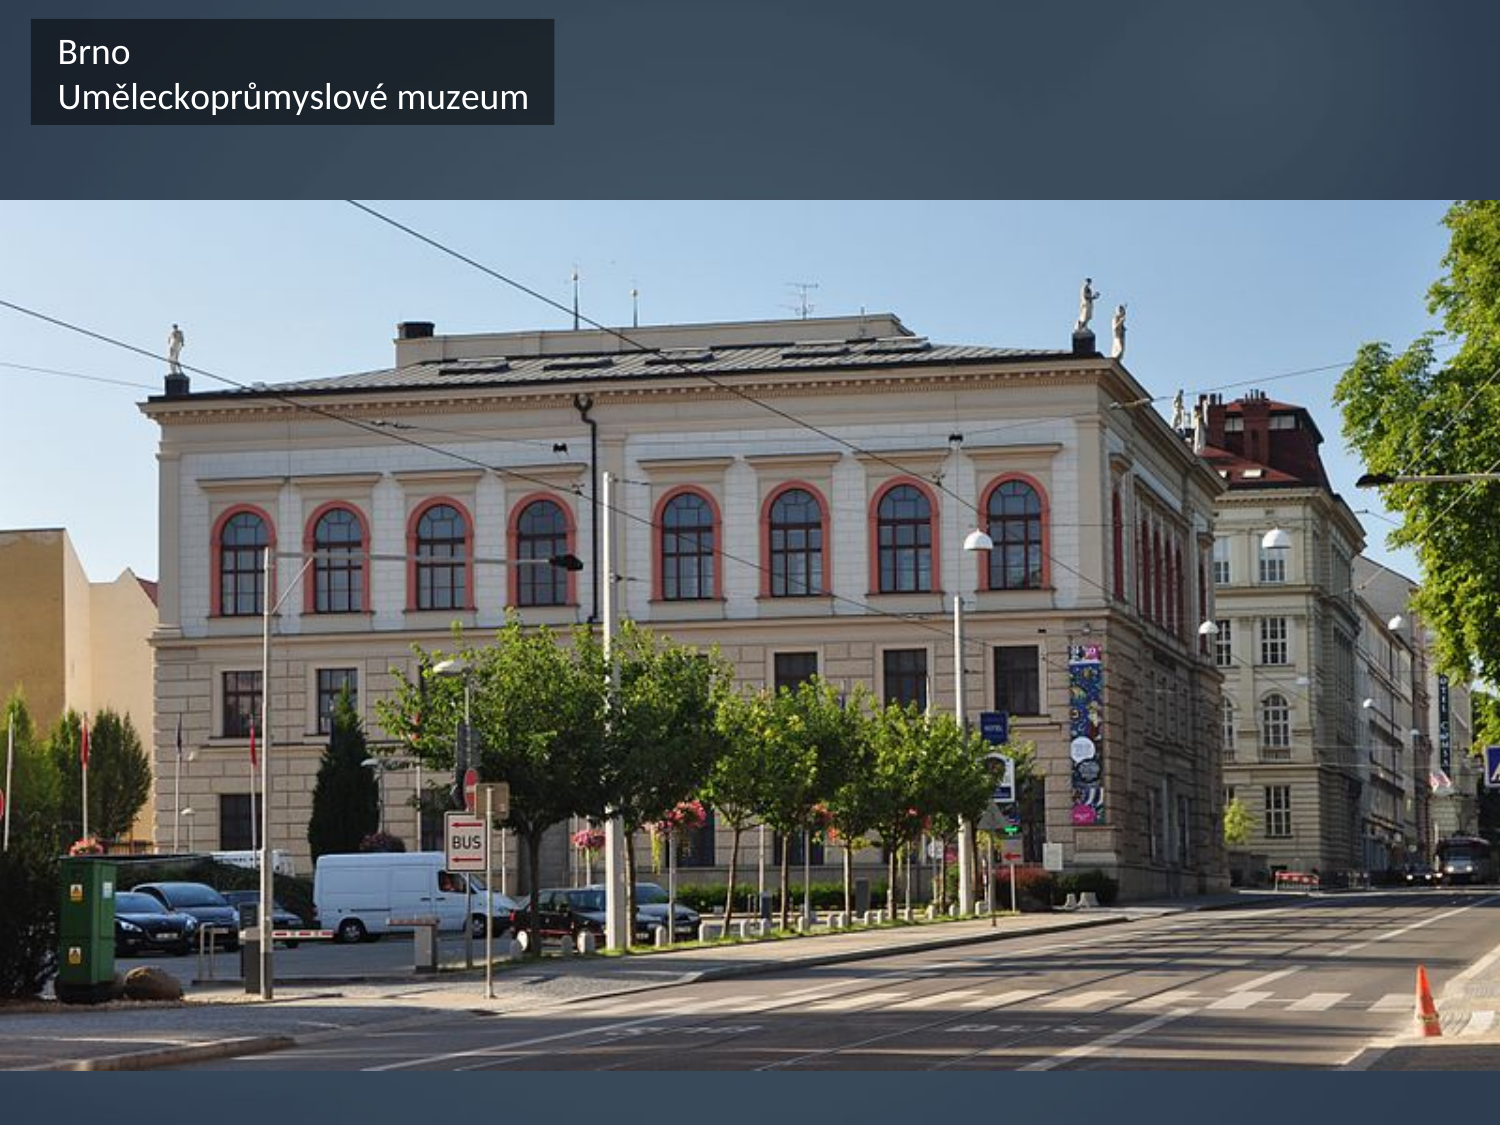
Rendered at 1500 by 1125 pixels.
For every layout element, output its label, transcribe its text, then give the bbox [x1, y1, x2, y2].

text_box Brno Uměleckoprůmyslové muzeum [42, 18, 554, 125]
picture [0, 0, 1500, 1125]
text_box [30, 18, 42, 125]
